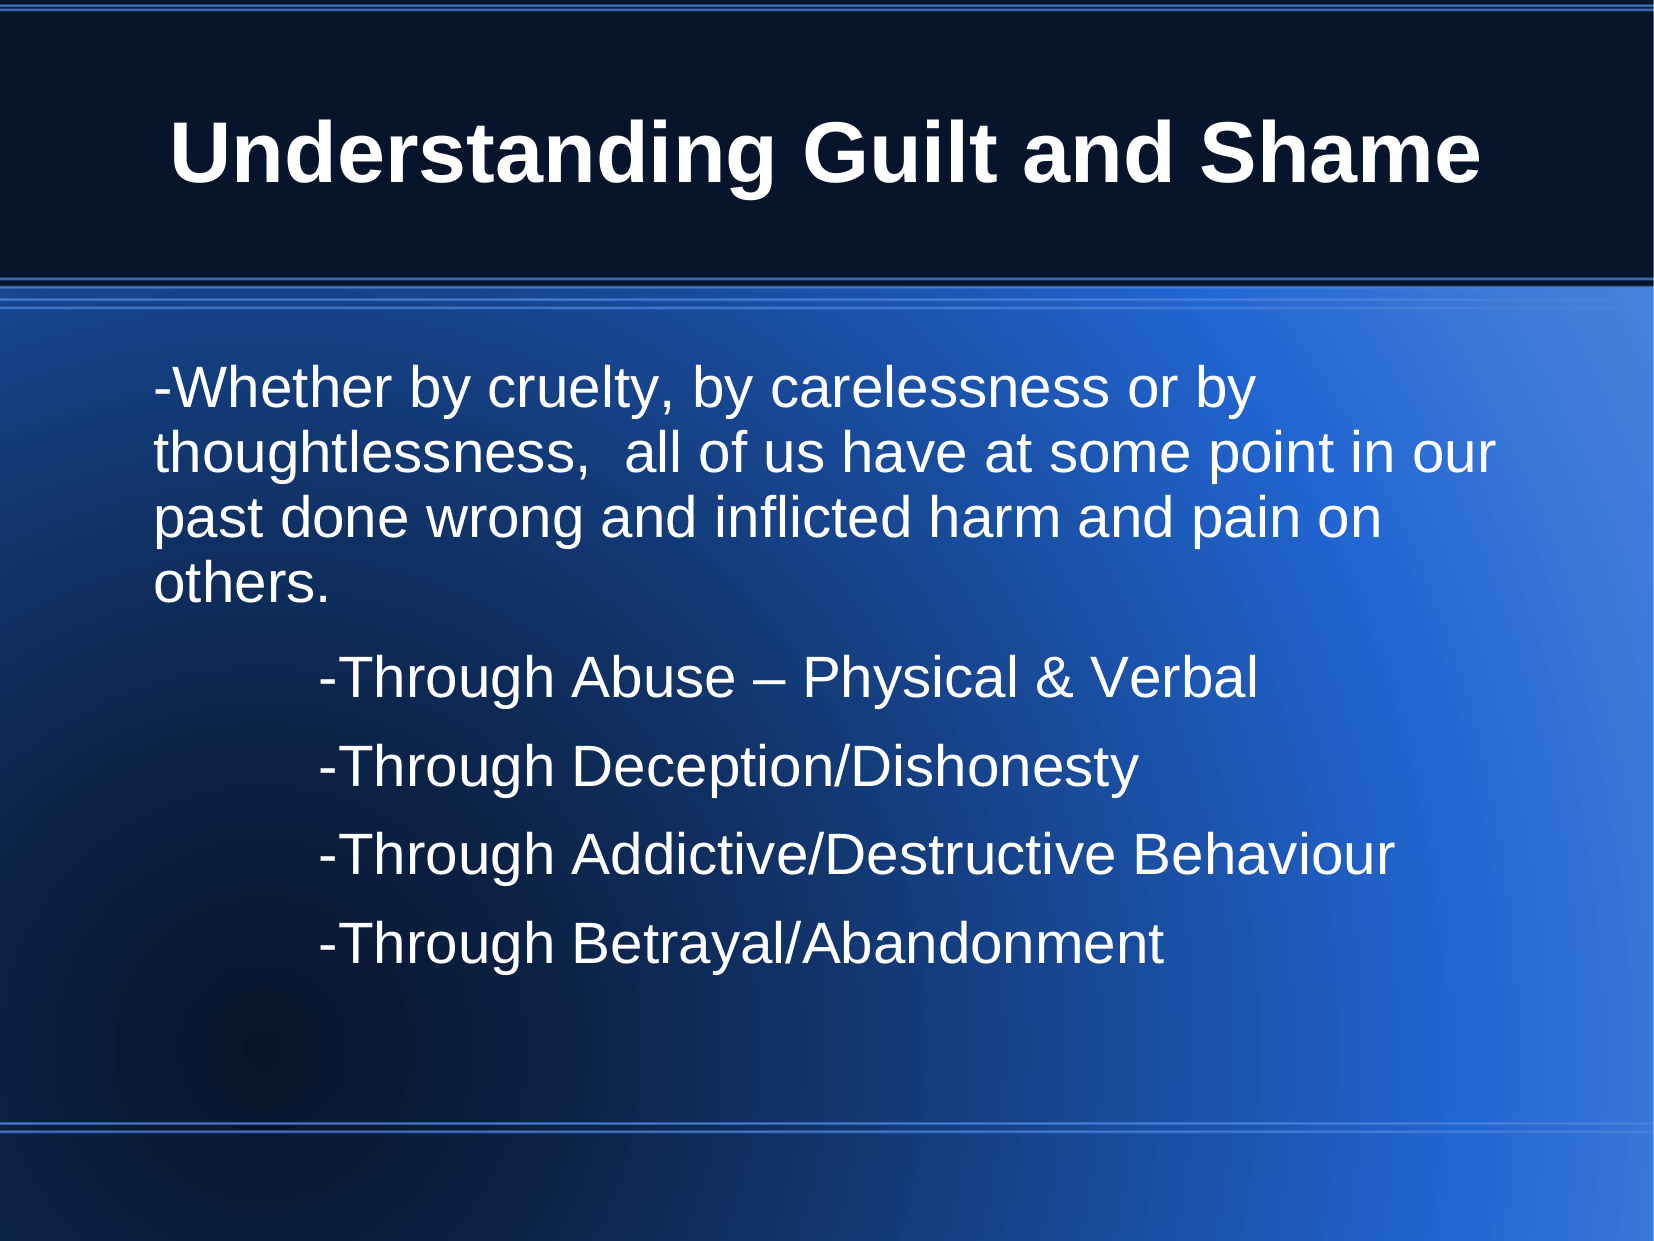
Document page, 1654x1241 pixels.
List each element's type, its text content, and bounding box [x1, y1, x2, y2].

list -Whether by cruelty, by carelessness or by thoughtlessness, all of us have at some point in our past done wrong and inflicted harm and pain on others. -Through Abuse – Physical & Verbal -Through Deception/Dishonesty -Through Addictive/Destructive Behaviour -Through Betrayal/Abandonment [82, 355, 1571, 1063]
title Understanding Guilt and Shame [82, 49, 1571, 257]
picture [0, 0, 1654, 1241]
